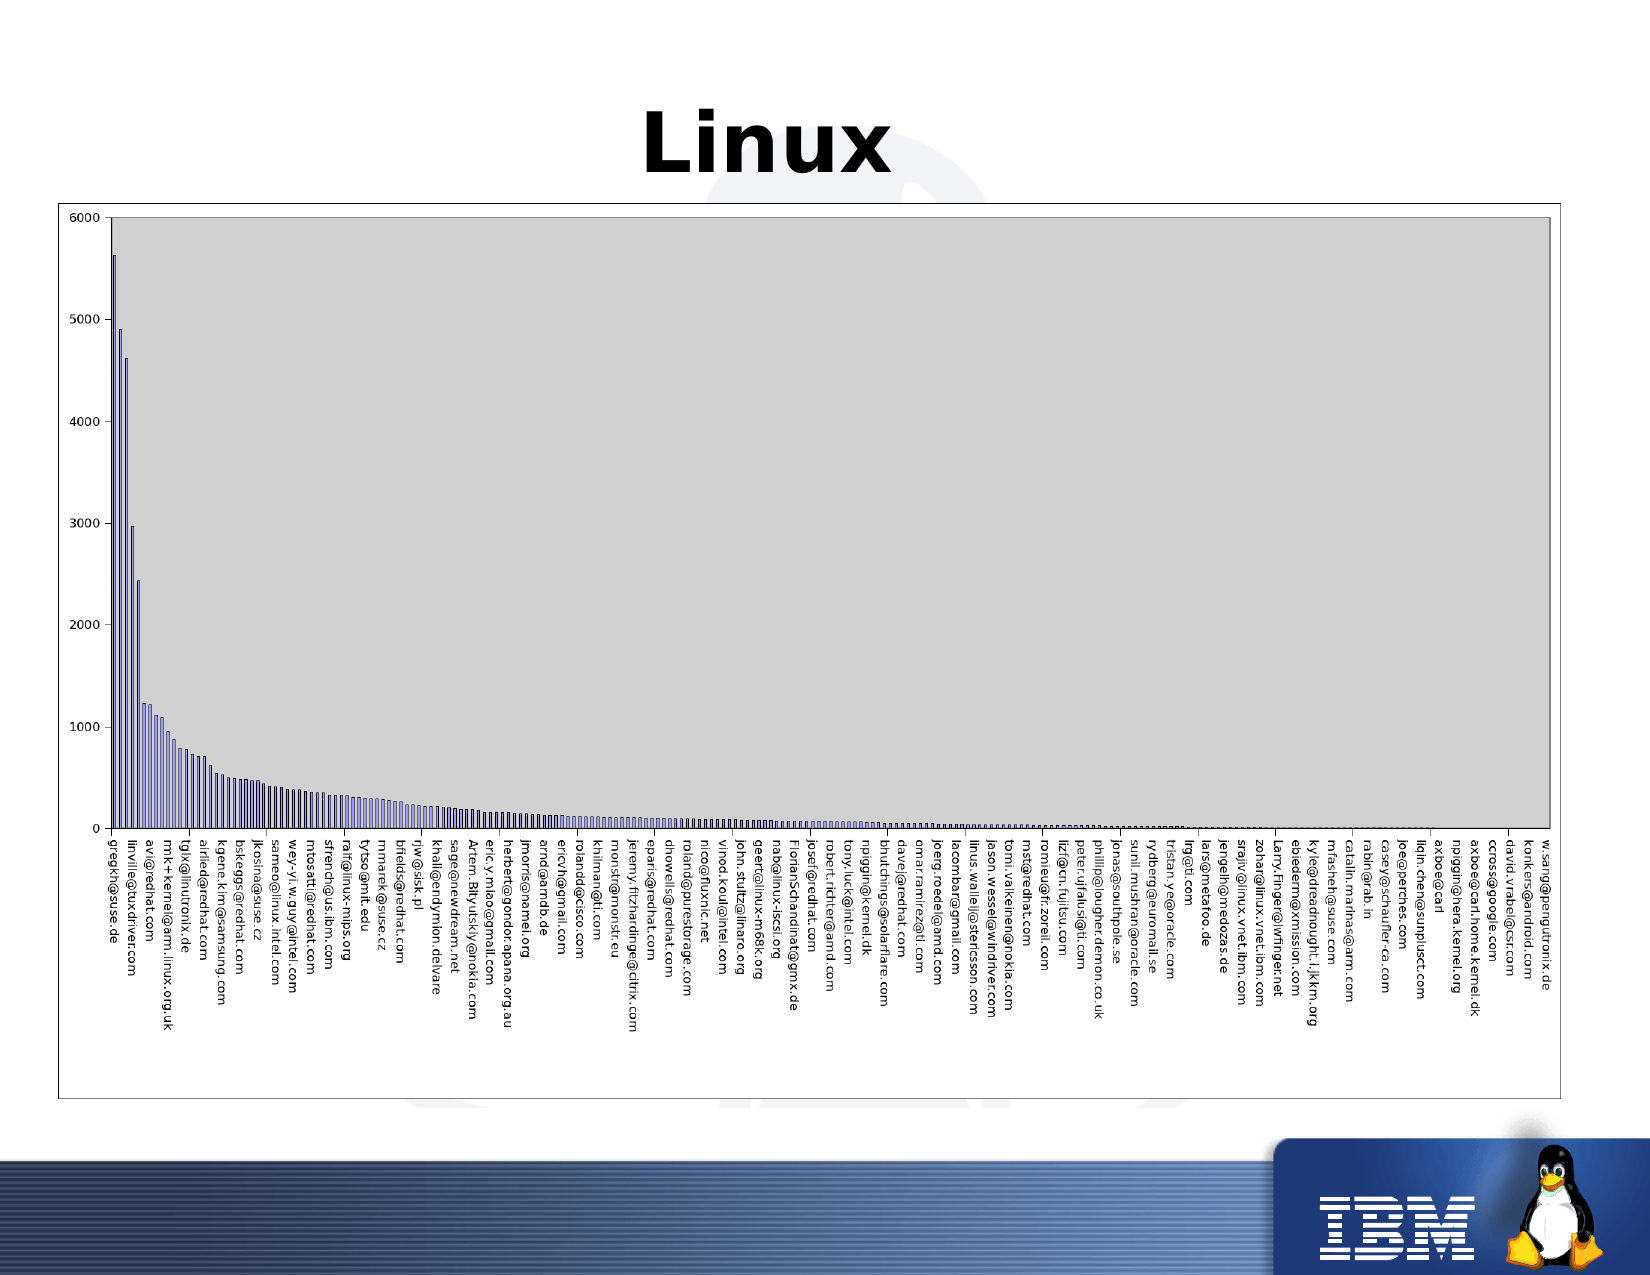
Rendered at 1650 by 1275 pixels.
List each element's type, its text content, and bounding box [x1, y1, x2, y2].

picture [58, 203, 1561, 1099]
title Linux [76, 76, 1457, 203]
